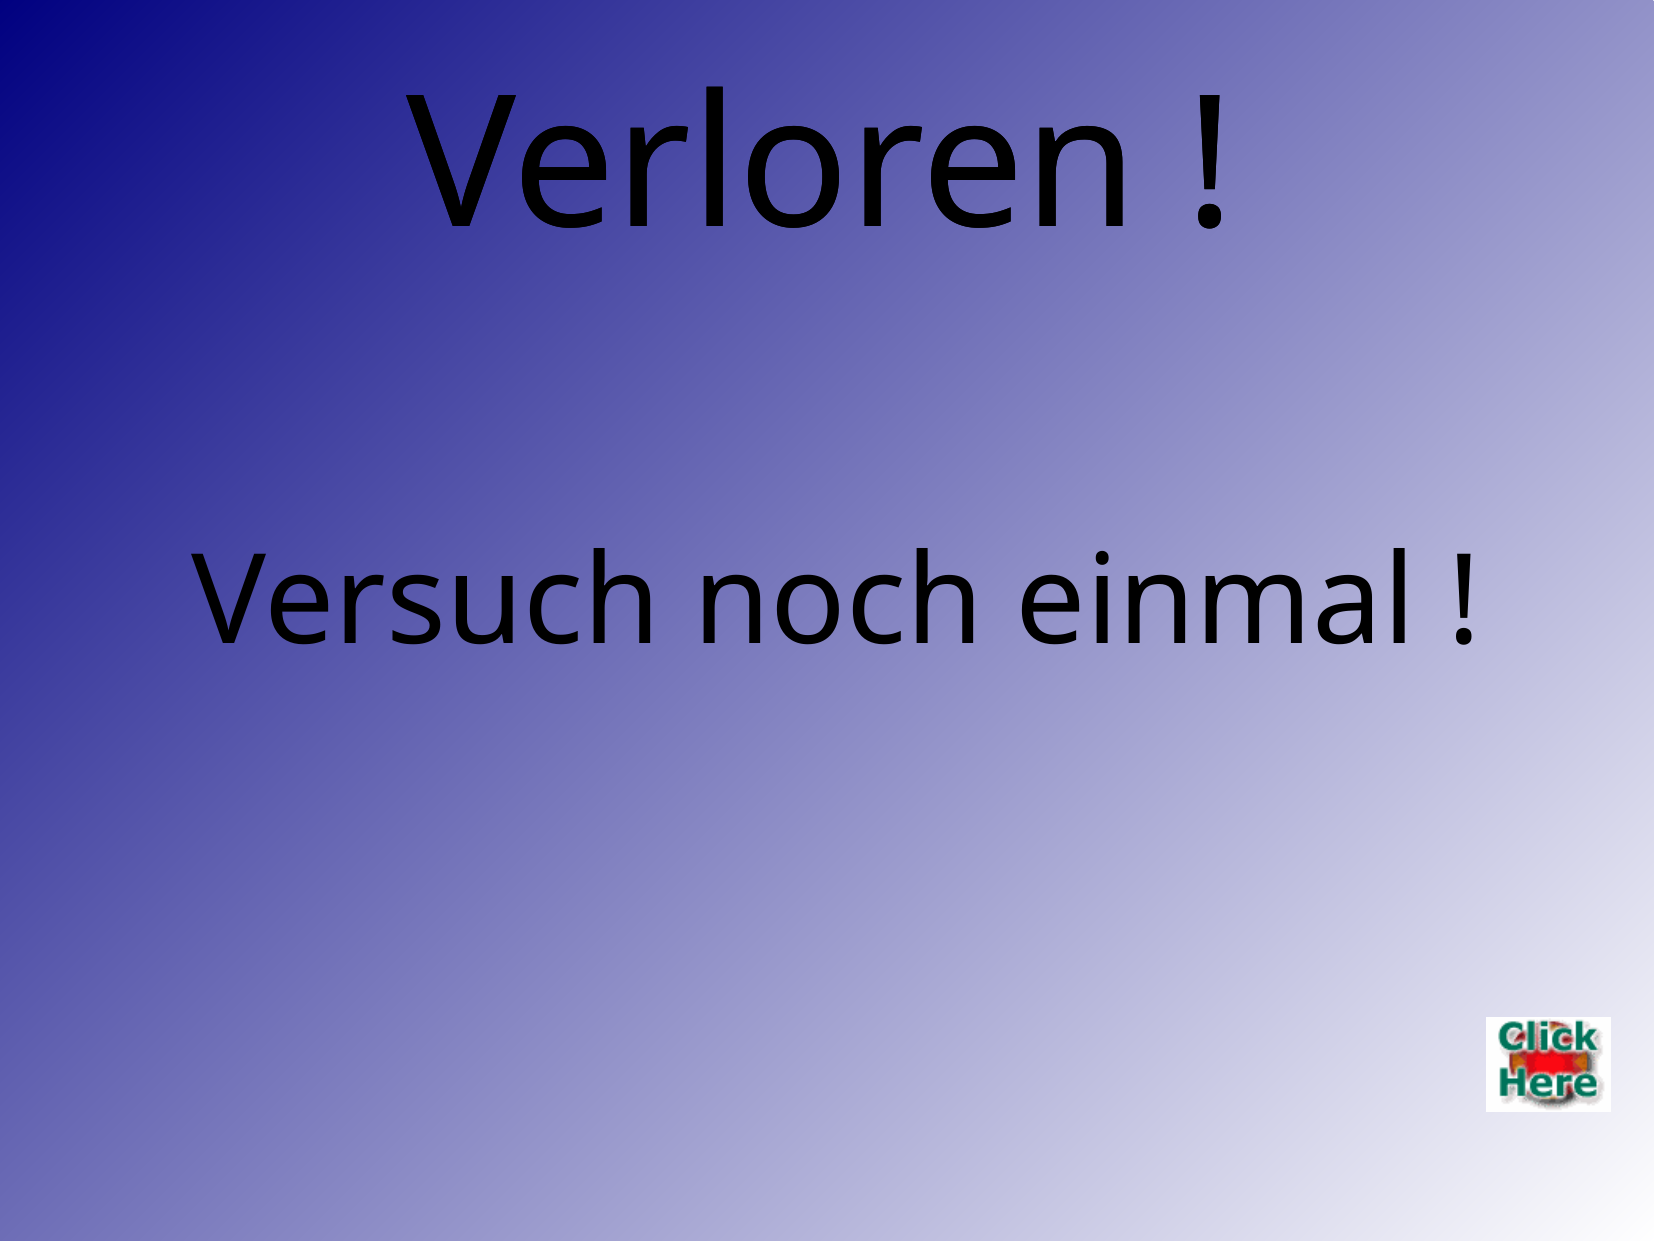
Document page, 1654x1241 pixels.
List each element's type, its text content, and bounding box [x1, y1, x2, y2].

text_box Versuch noch einmal ! [177, 502, 1565, 743]
text_box Verloren ! [76, 43, 1565, 264]
picture [1486, 1017, 1611, 1112]
